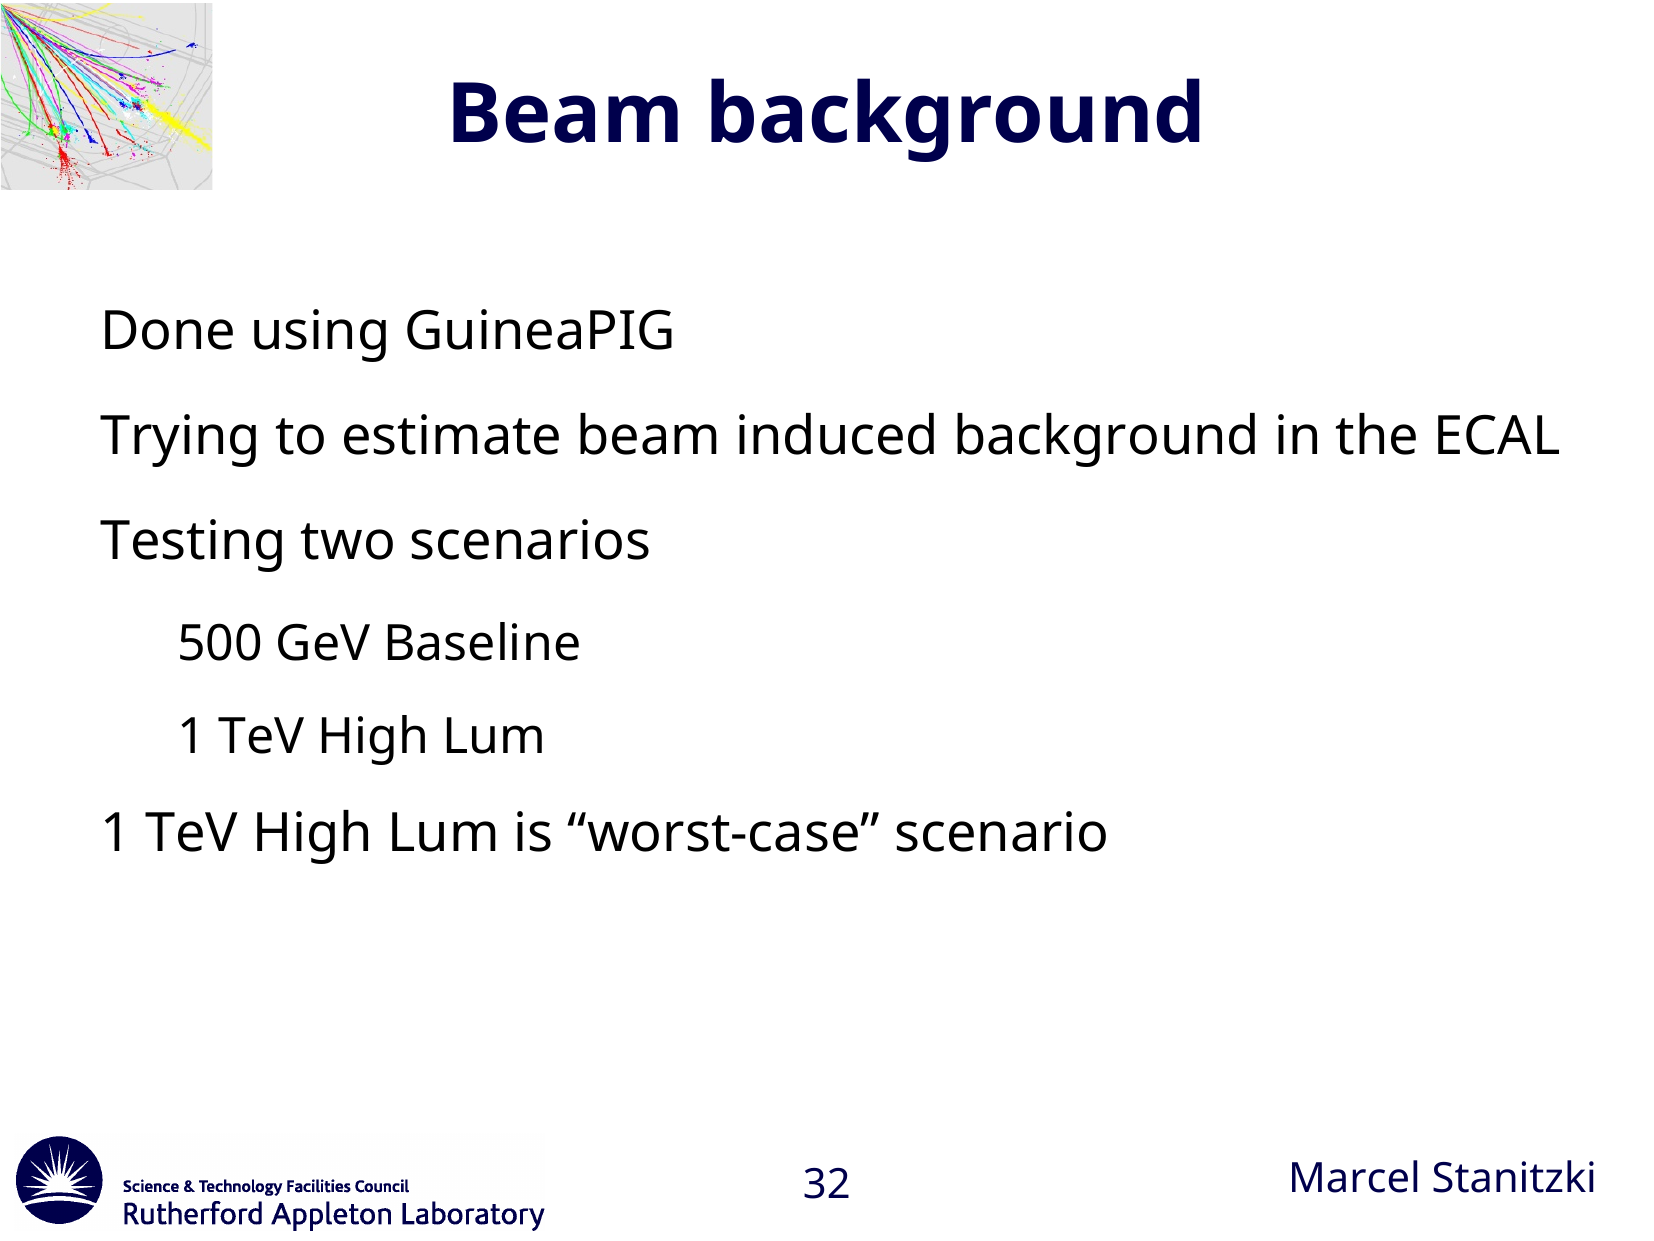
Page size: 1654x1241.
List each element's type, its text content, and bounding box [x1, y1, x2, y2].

picture [0, 3, 213, 190]
title Beam background [203, 5, 1451, 213]
list Done using GuineaPIG Trying to estimate beam induced background in the ECAL Testing two scenarios 500 GeV Baseline 1 TeV High Lum 1 TeV High Lum is “worst-case” scenario [82, 290, 1571, 1109]
picture [14, 1133, 545, 1231]
